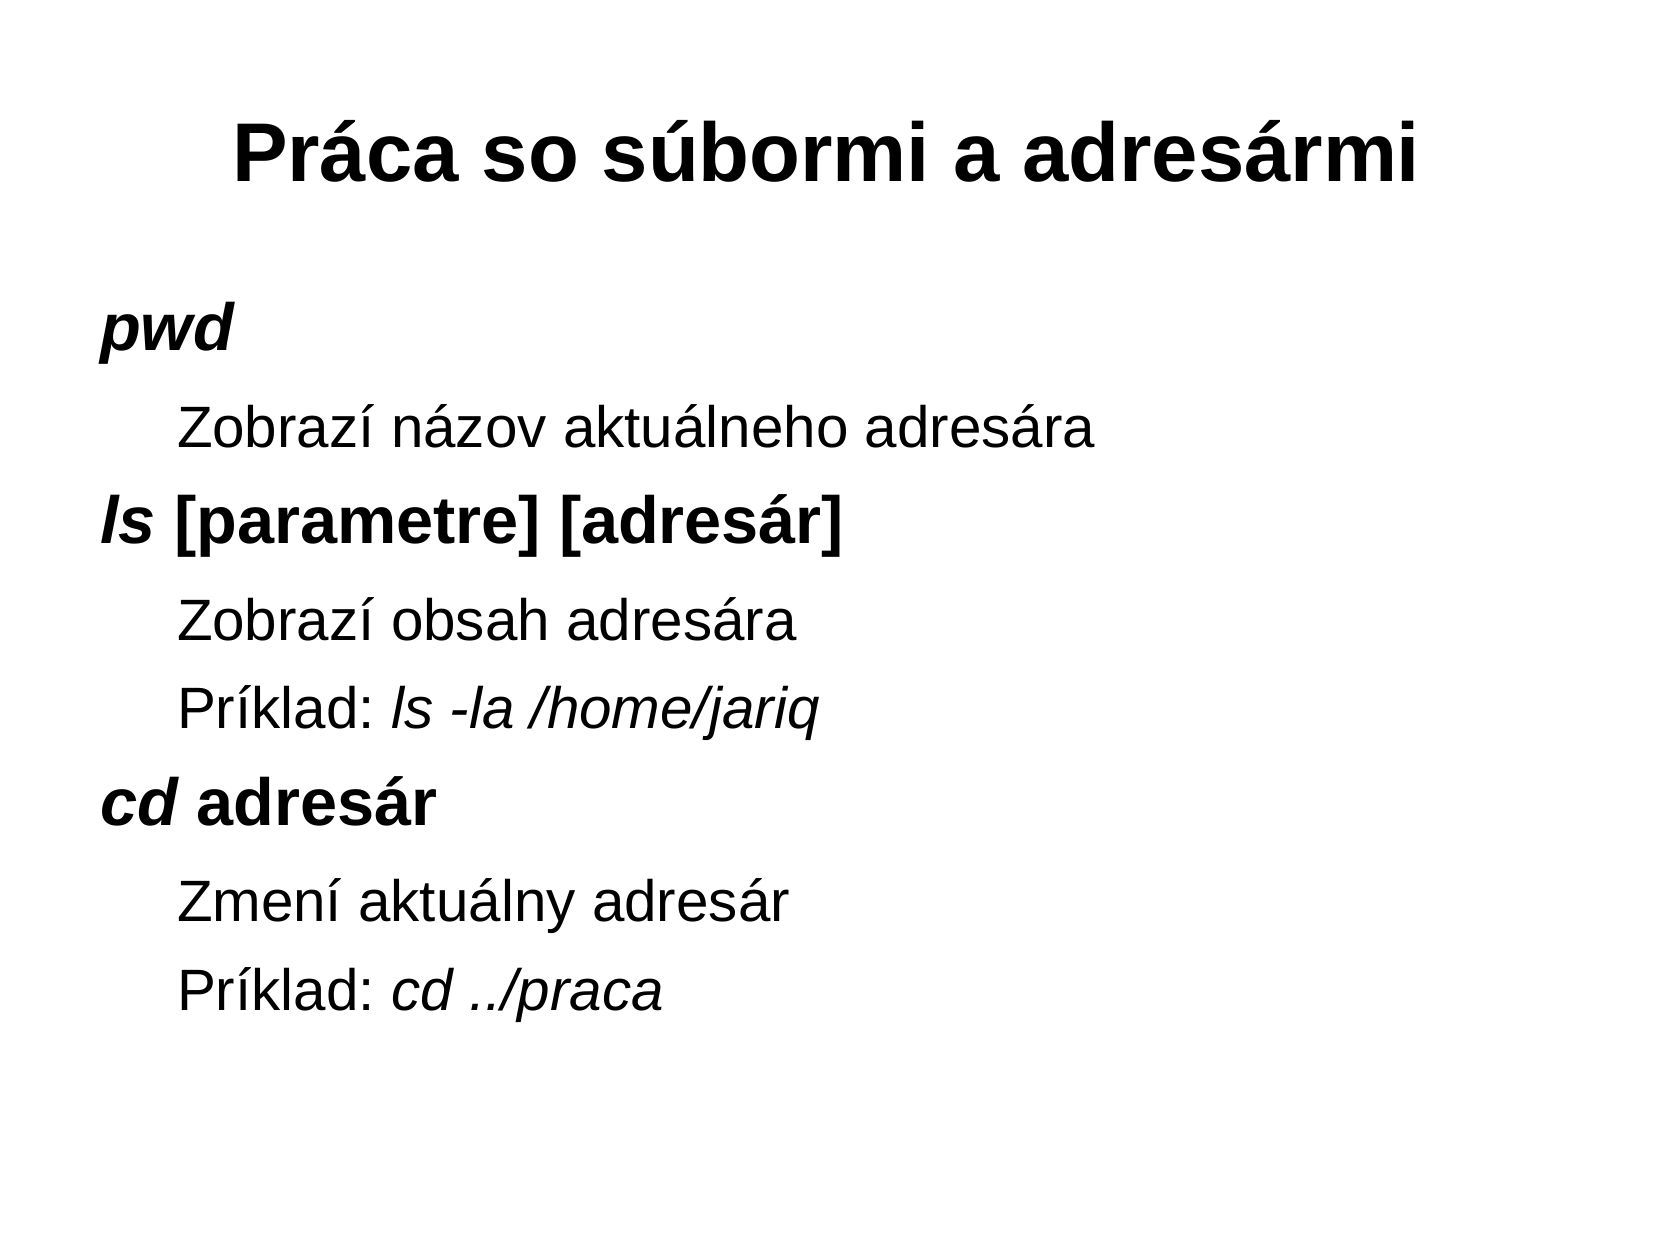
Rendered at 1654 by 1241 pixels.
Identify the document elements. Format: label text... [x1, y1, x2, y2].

list pwd Zobrazí názov aktuálneho adresára ls [parametre] [adresár] Zobrazí obsah adresára Príklad: ls -la /home/jariq cd adresár Zmení aktuálny adresár Príklad: cd ../praca [82, 290, 1571, 1123]
title Práca so súbormi a adresármi [82, 49, 1571, 257]
